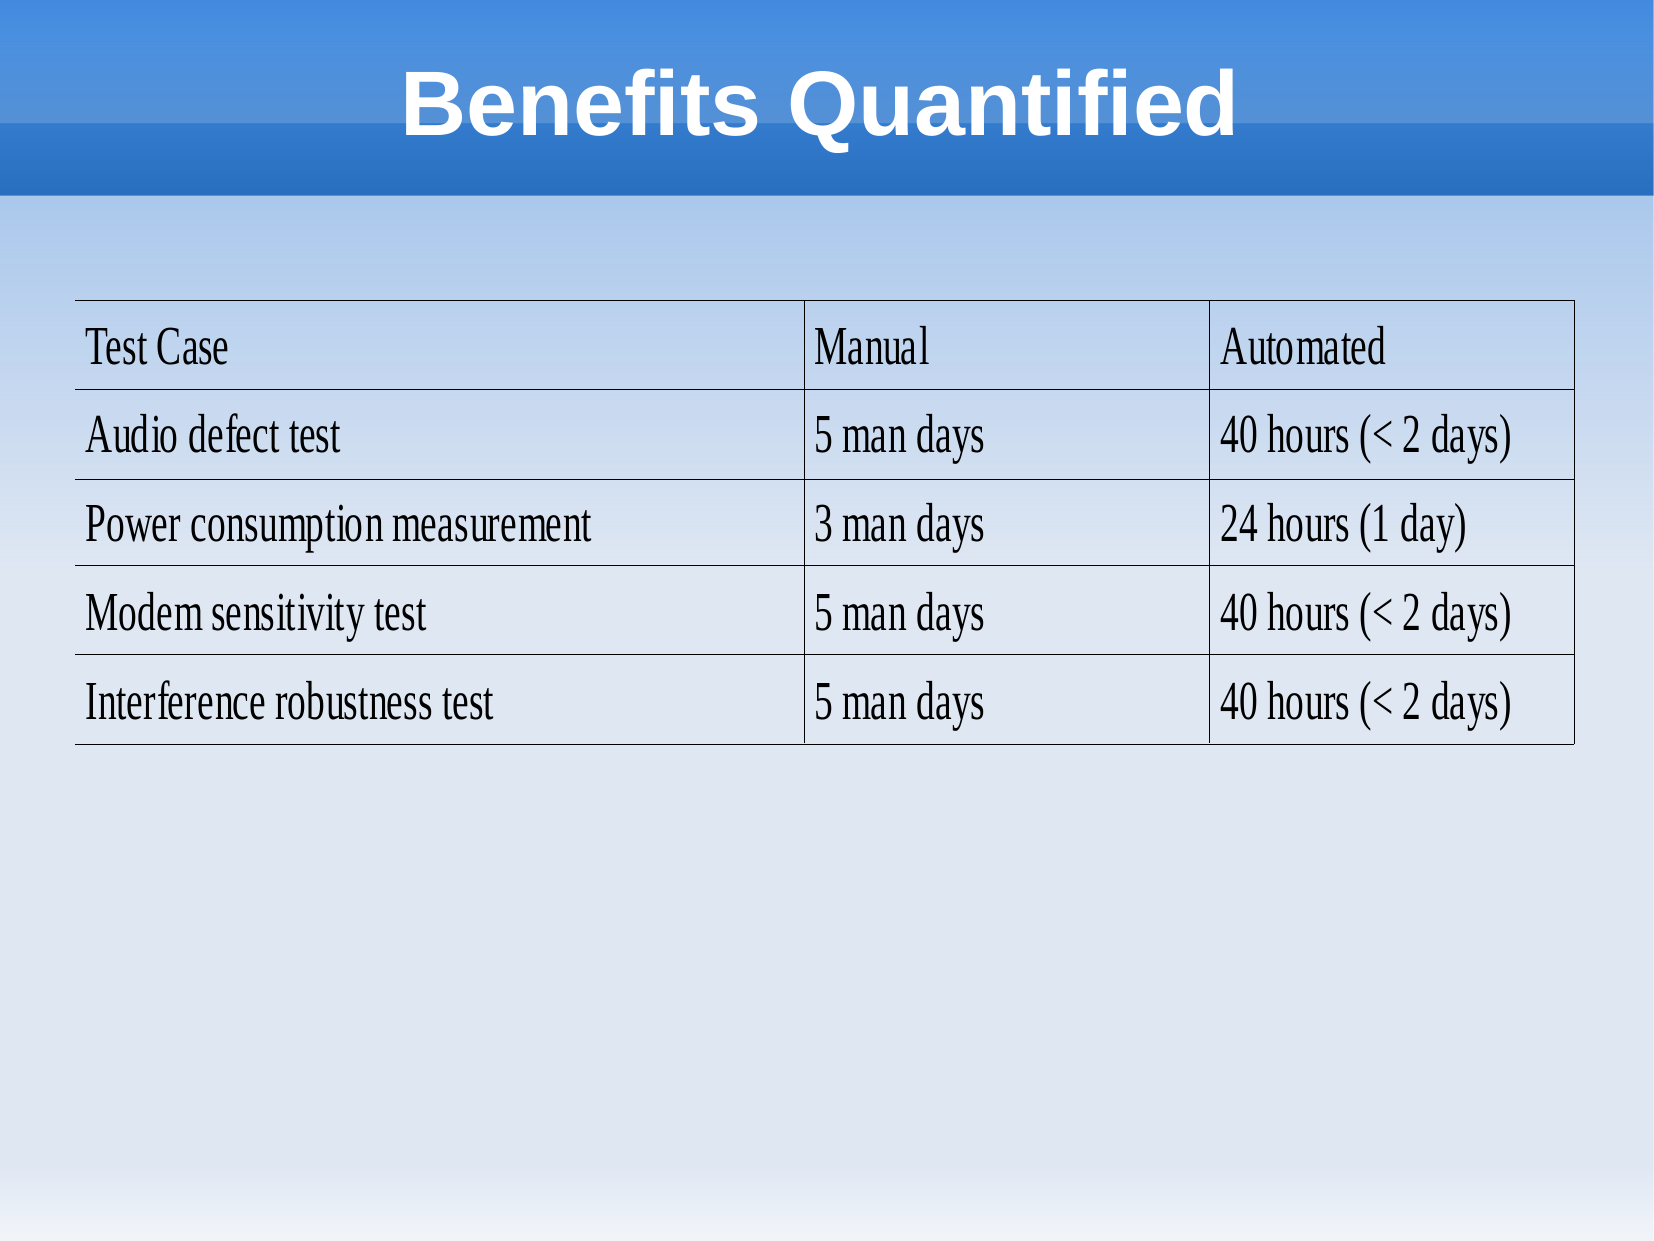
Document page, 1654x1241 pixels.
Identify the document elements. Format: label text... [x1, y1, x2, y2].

picture [0, 0, 1654, 1241]
chart [75, 300, 1576, 788]
title Benefits Quantified [76, 0, 1565, 208]
